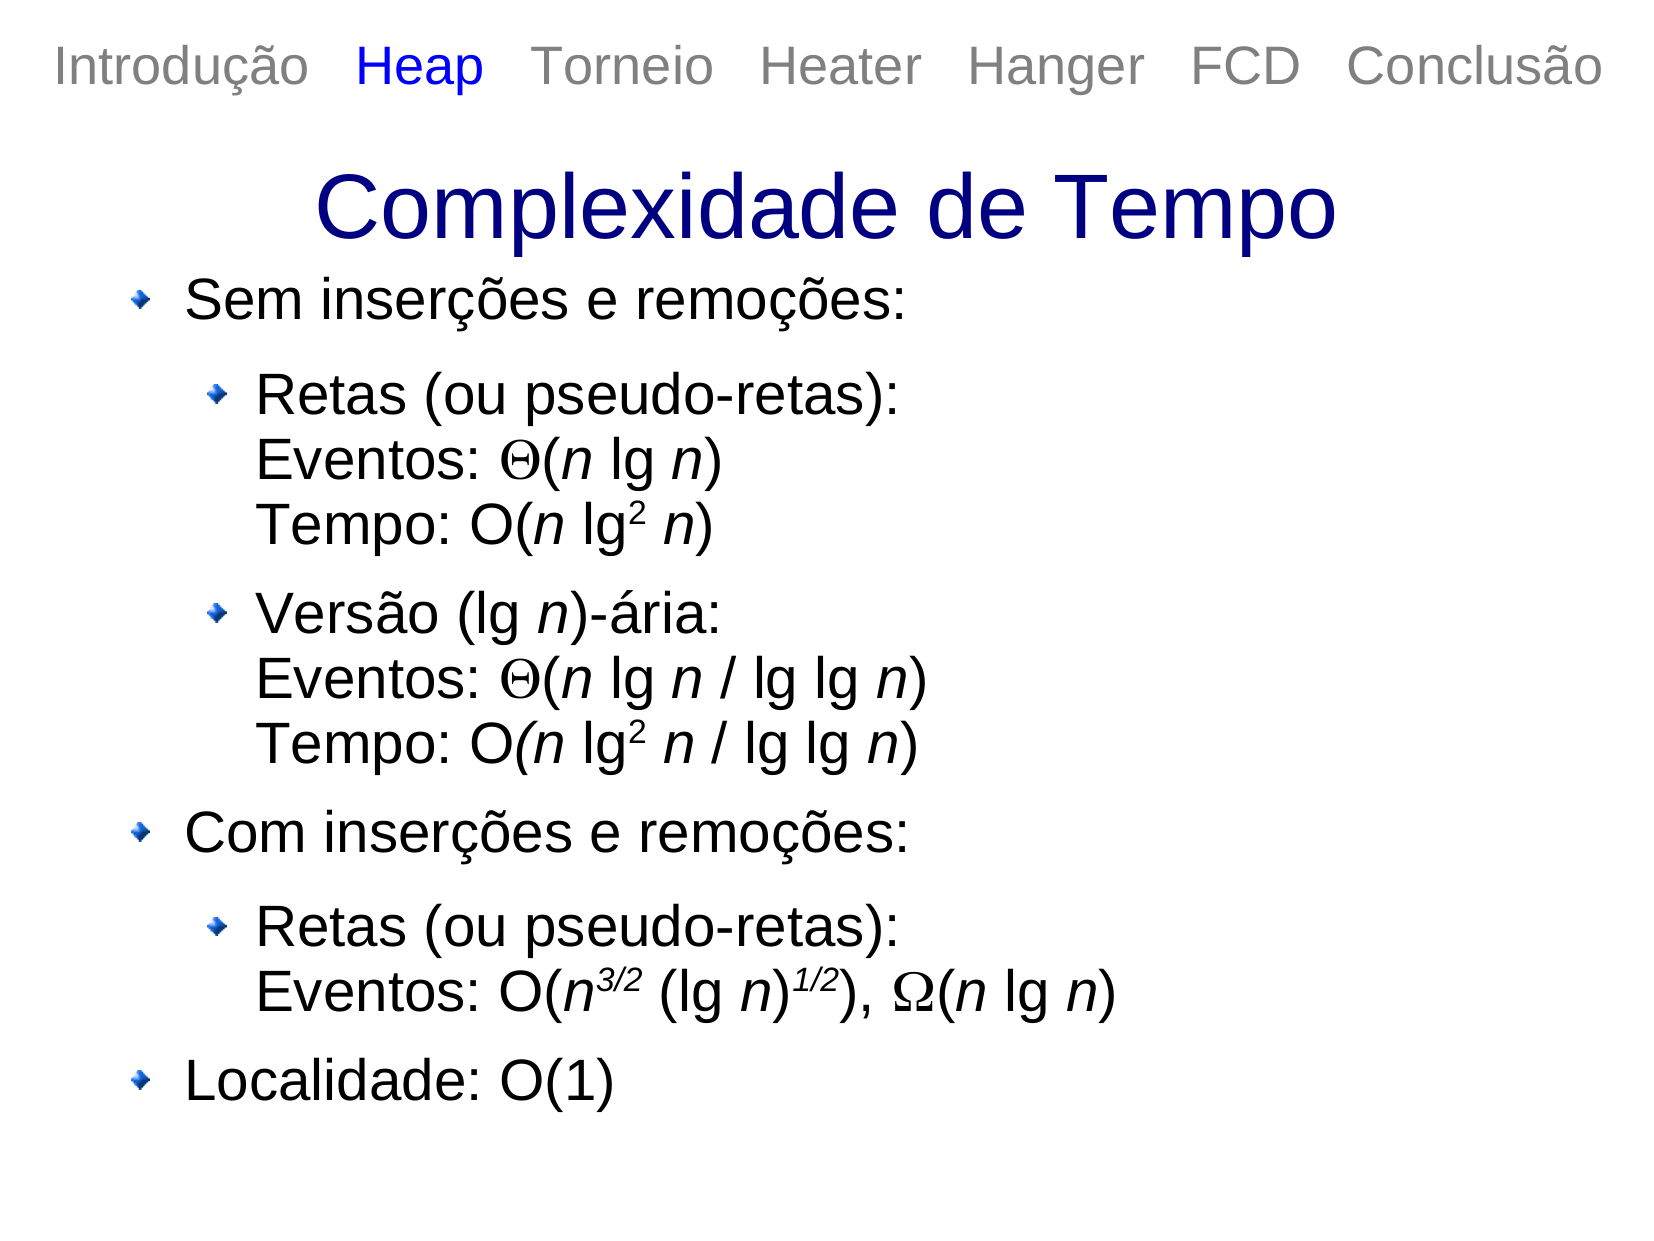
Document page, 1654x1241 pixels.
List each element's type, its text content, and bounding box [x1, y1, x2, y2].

title Complexidade de Tempo [121, 102, 1534, 311]
text_box Introdução Heap Torneio Heater Hanger FCD Conclusão [30, 35, 1629, 96]
list Sem inserções e remoções: Retas (ou pseudo-retas): Eventos: (n lg n) Tempo: O(n lg2 n) Versão (lg n)-ária: Eventos: (n lg n / lg lg n) Tempo: O(n lg2 n / lg lg n) Com inserções e remoções: Retas (ou pseudo-retas): Eventos: O(n3/2 (lg n)1/2), W(n lg n) Localidade: O(1) [113, 267, 1532, 1154]
